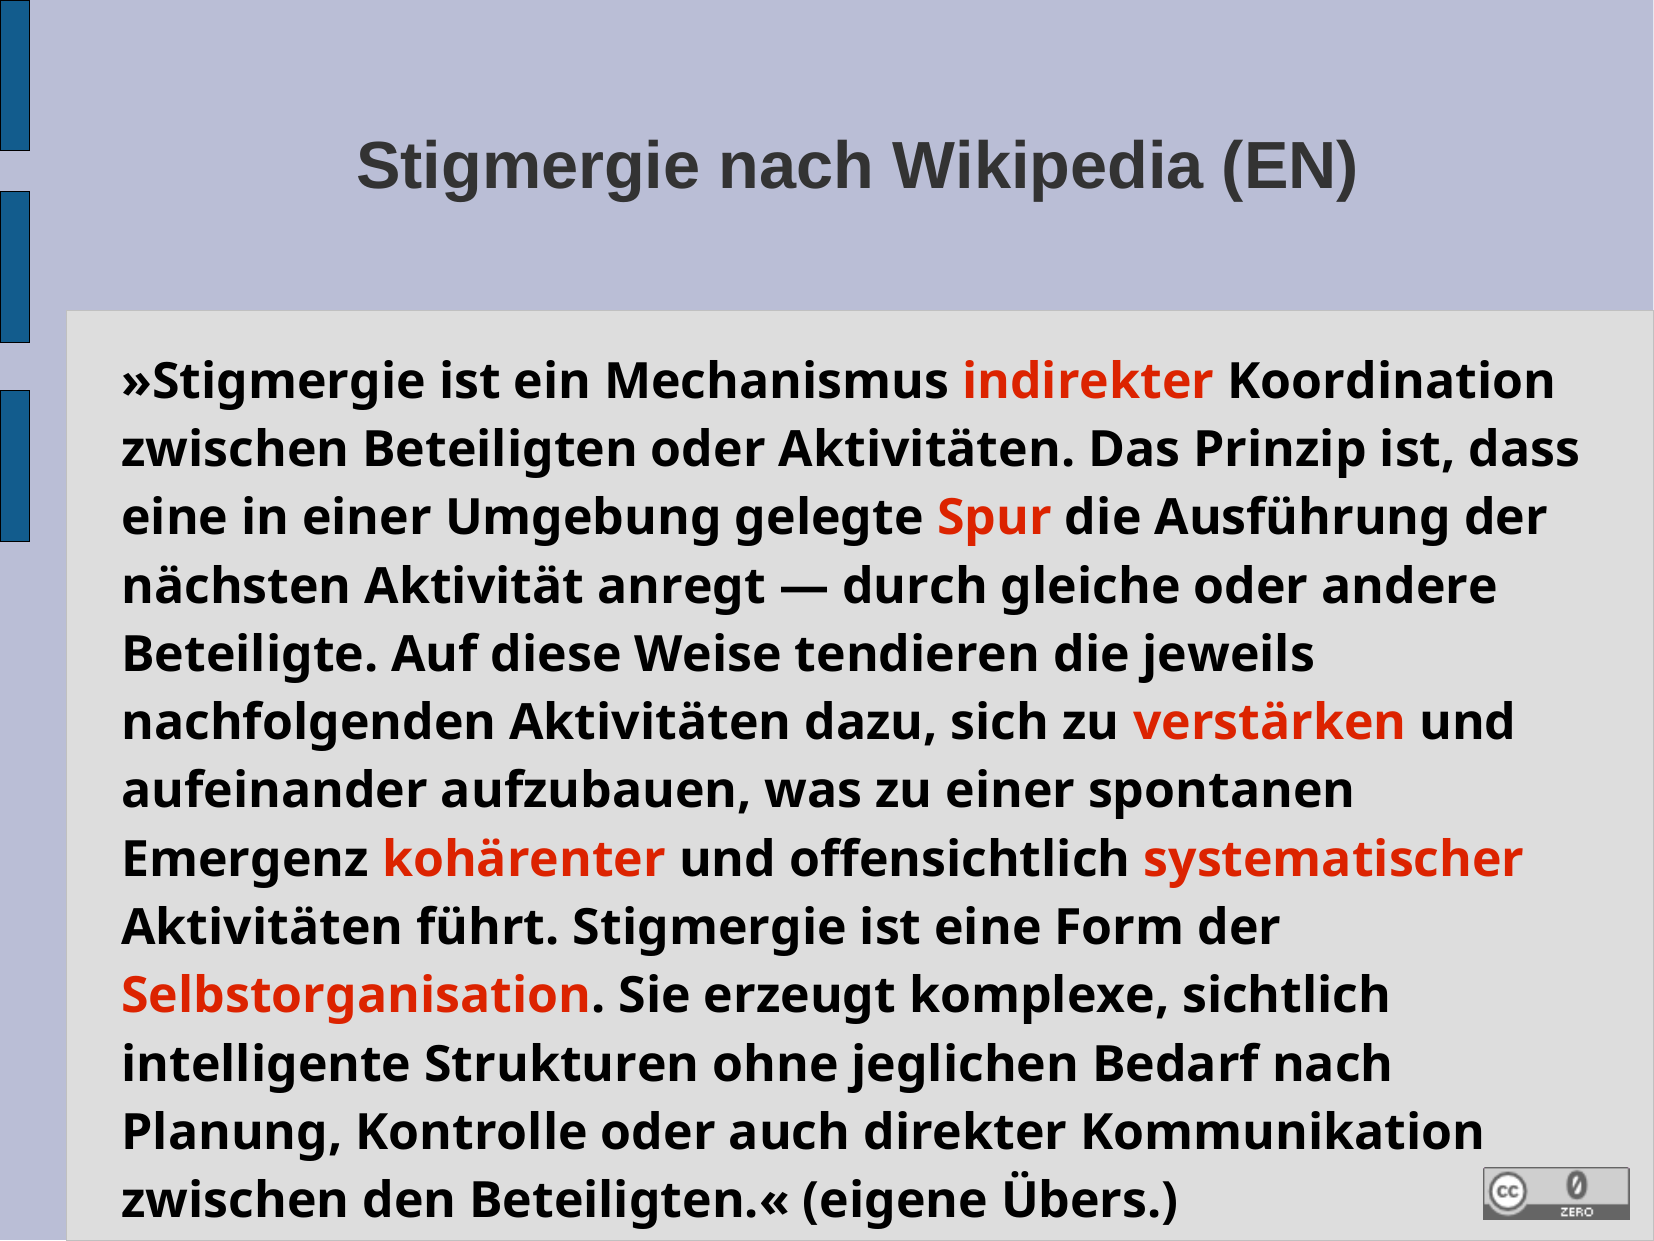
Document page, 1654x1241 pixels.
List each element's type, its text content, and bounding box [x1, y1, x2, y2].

title Stigmergie nach Wikipedia (EN) [121, 61, 1595, 269]
list »Stigmergie ist ein Mechanismus indirekter Koordination zwischen Beteiligten oder Aktivitäten. Das Prinzip ist, dass eine in einer Umgebung gelegte Spur die Ausführung der nächsten Aktivität anregt — durch gleiche oder andere Beteiligte. Auf diese Weise tendieren die jeweils nachfolgenden Aktivitäten dazu, sich zu verstärken und aufeinander aufzubauen, was zu einer spontanen Emergenz kohärenter und offensichtlich systematischer Aktivitäten führt. Stigmergie ist eine Form der Selbstorganisation. Sie erzeugt komplexe, sichtlich intelligente Strukturen ohne jeglichen Bedarf nach Planung, Kontrolle oder auch direkter Kommunikation zwischen den Beteiligten.« (eigene Übers.) [121, 344, 1595, 1152]
picture [1483, 1167, 1630, 1220]
